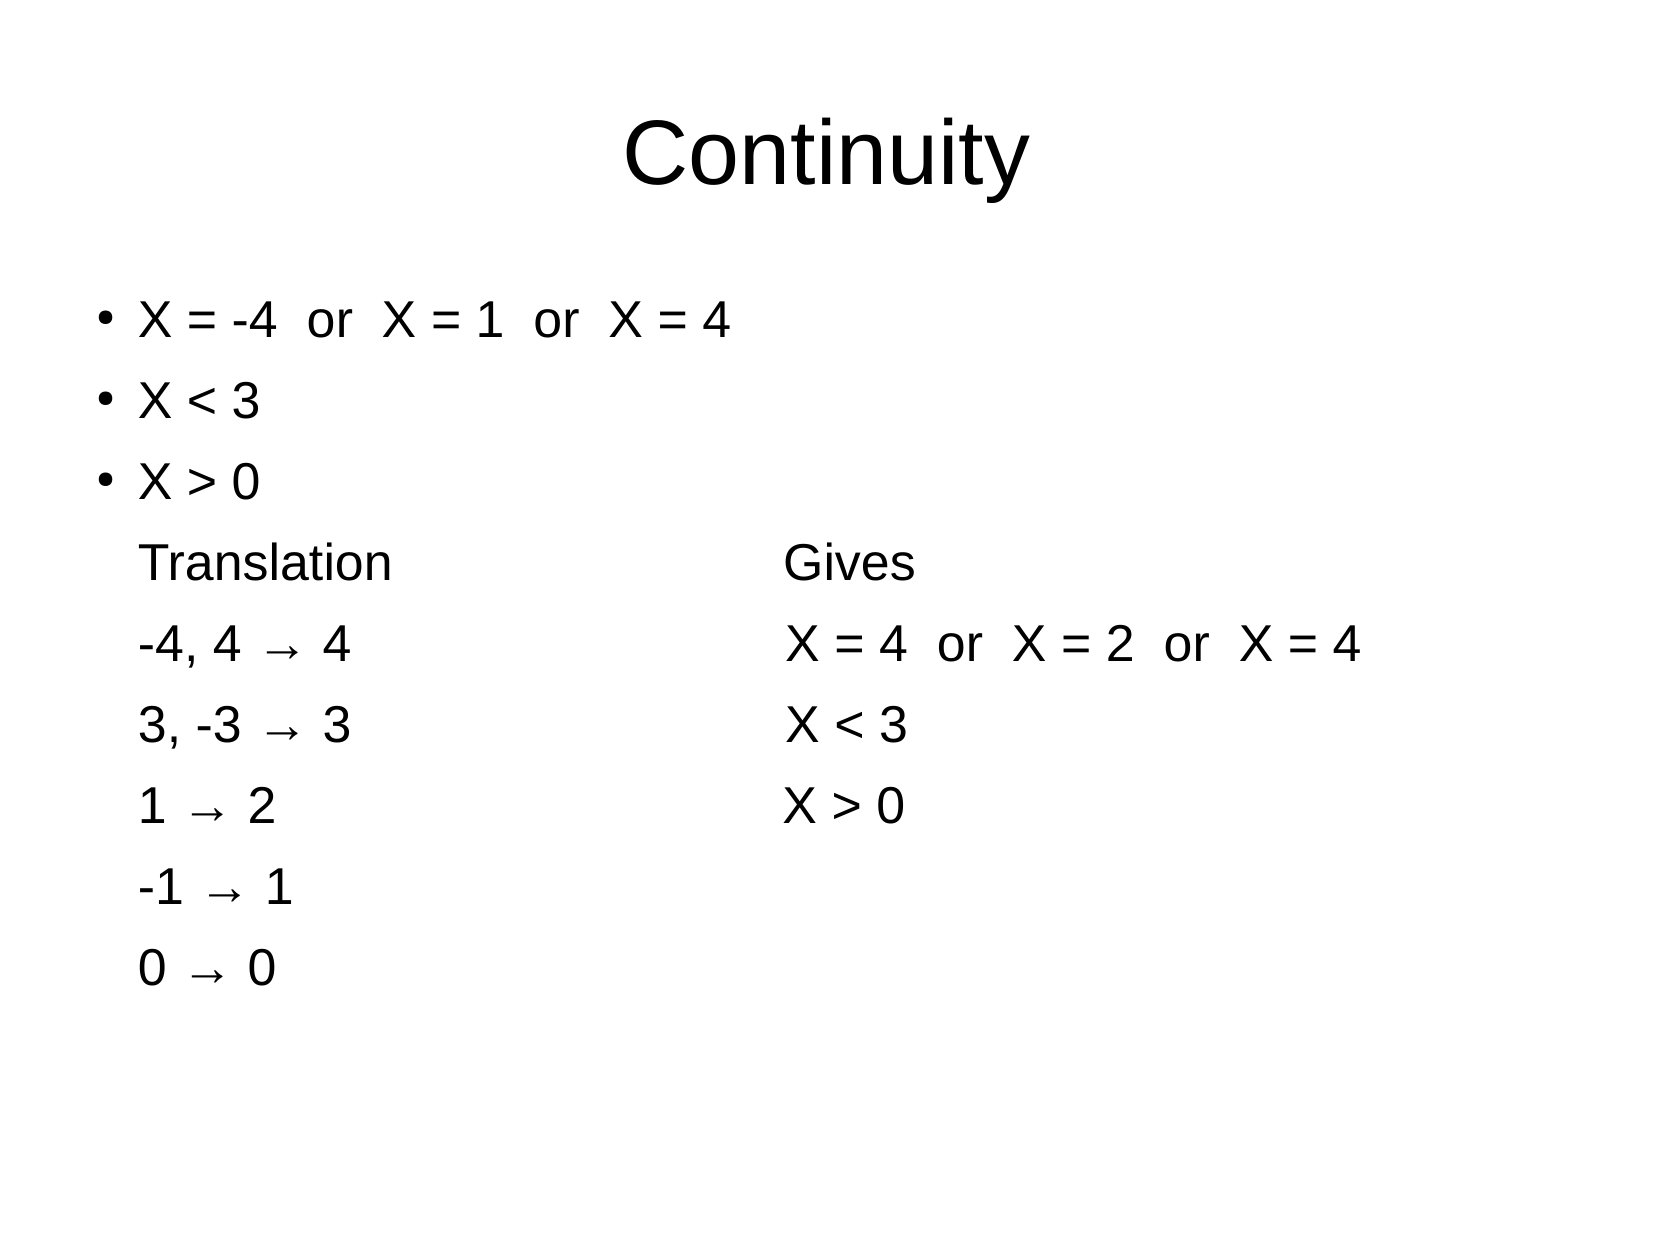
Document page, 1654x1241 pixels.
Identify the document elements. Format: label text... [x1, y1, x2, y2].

list X = -4 or X = 1 or X = 4 X < 3 X > 0 Translation Gives -4, 4 → 4 X = 4 or X = 2 or X = 4 3, -3 → 3 X < 3 1 → 2 X > 0 -1 → 1 0 → 0 [82, 290, 1571, 1010]
title Continuity [82, 49, 1571, 257]
